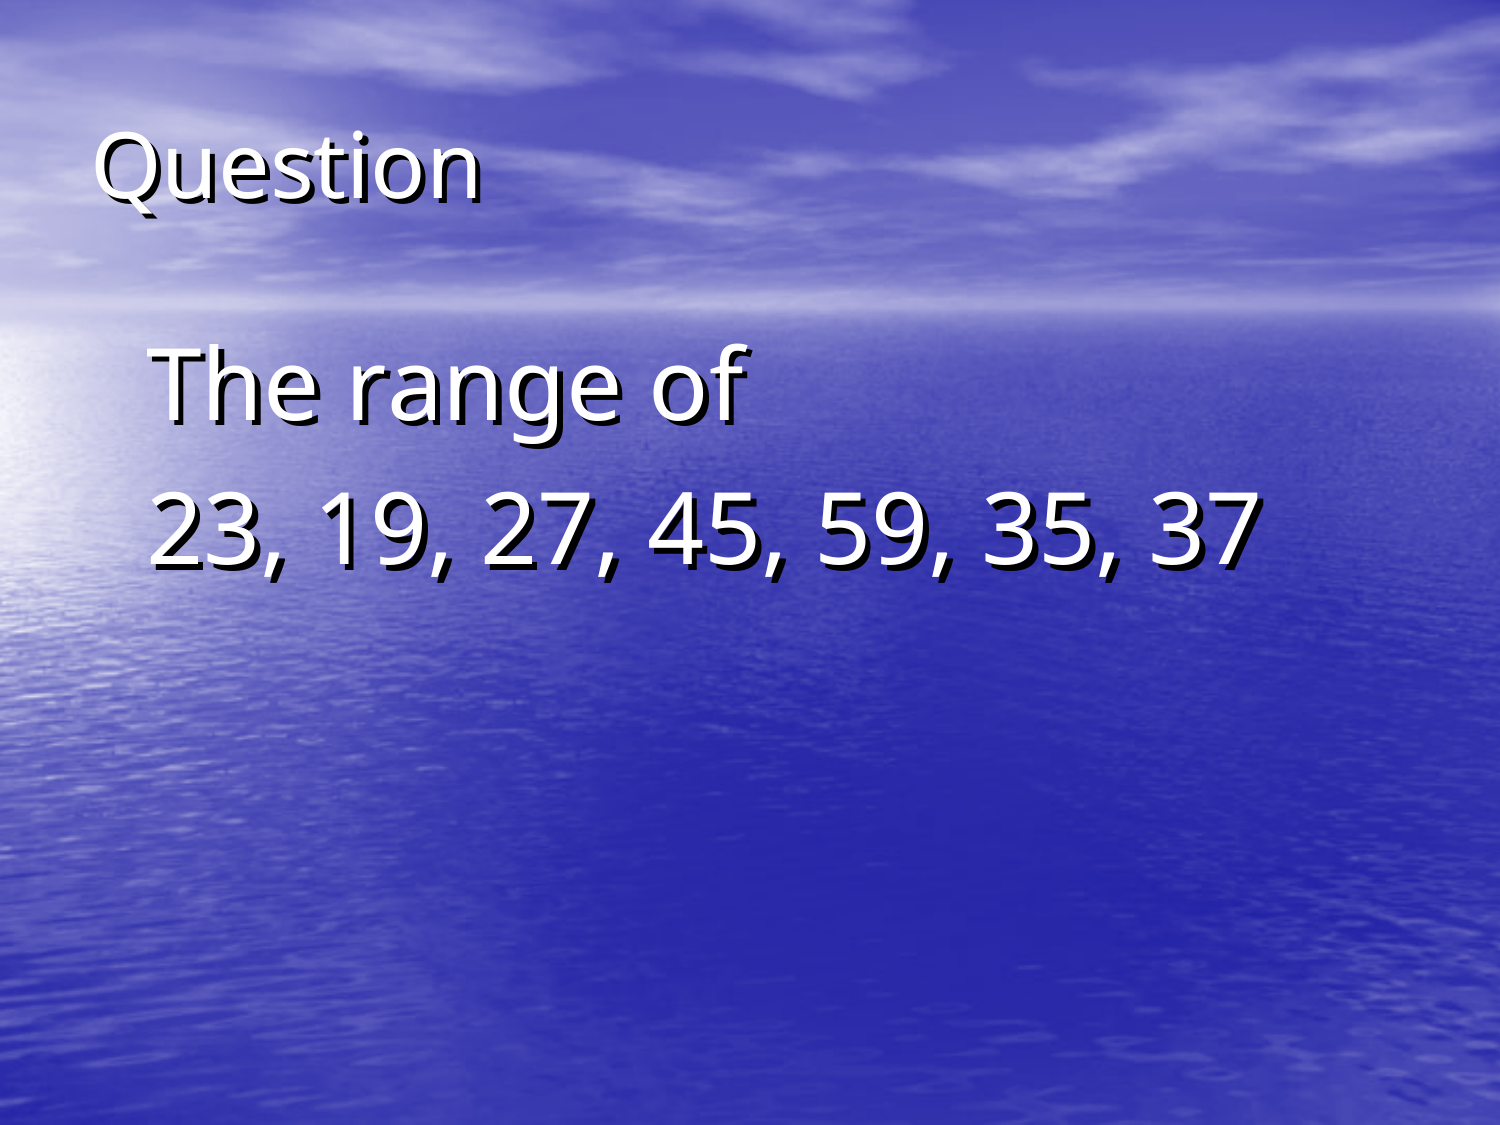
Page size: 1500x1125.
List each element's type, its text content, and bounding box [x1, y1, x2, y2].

picture [0, 0, 1500, 1125]
title Question [75, 47, 1426, 275]
list The range of 23, 19, 27, 45, 59, 35, 37 [75, 312, 1426, 988]
